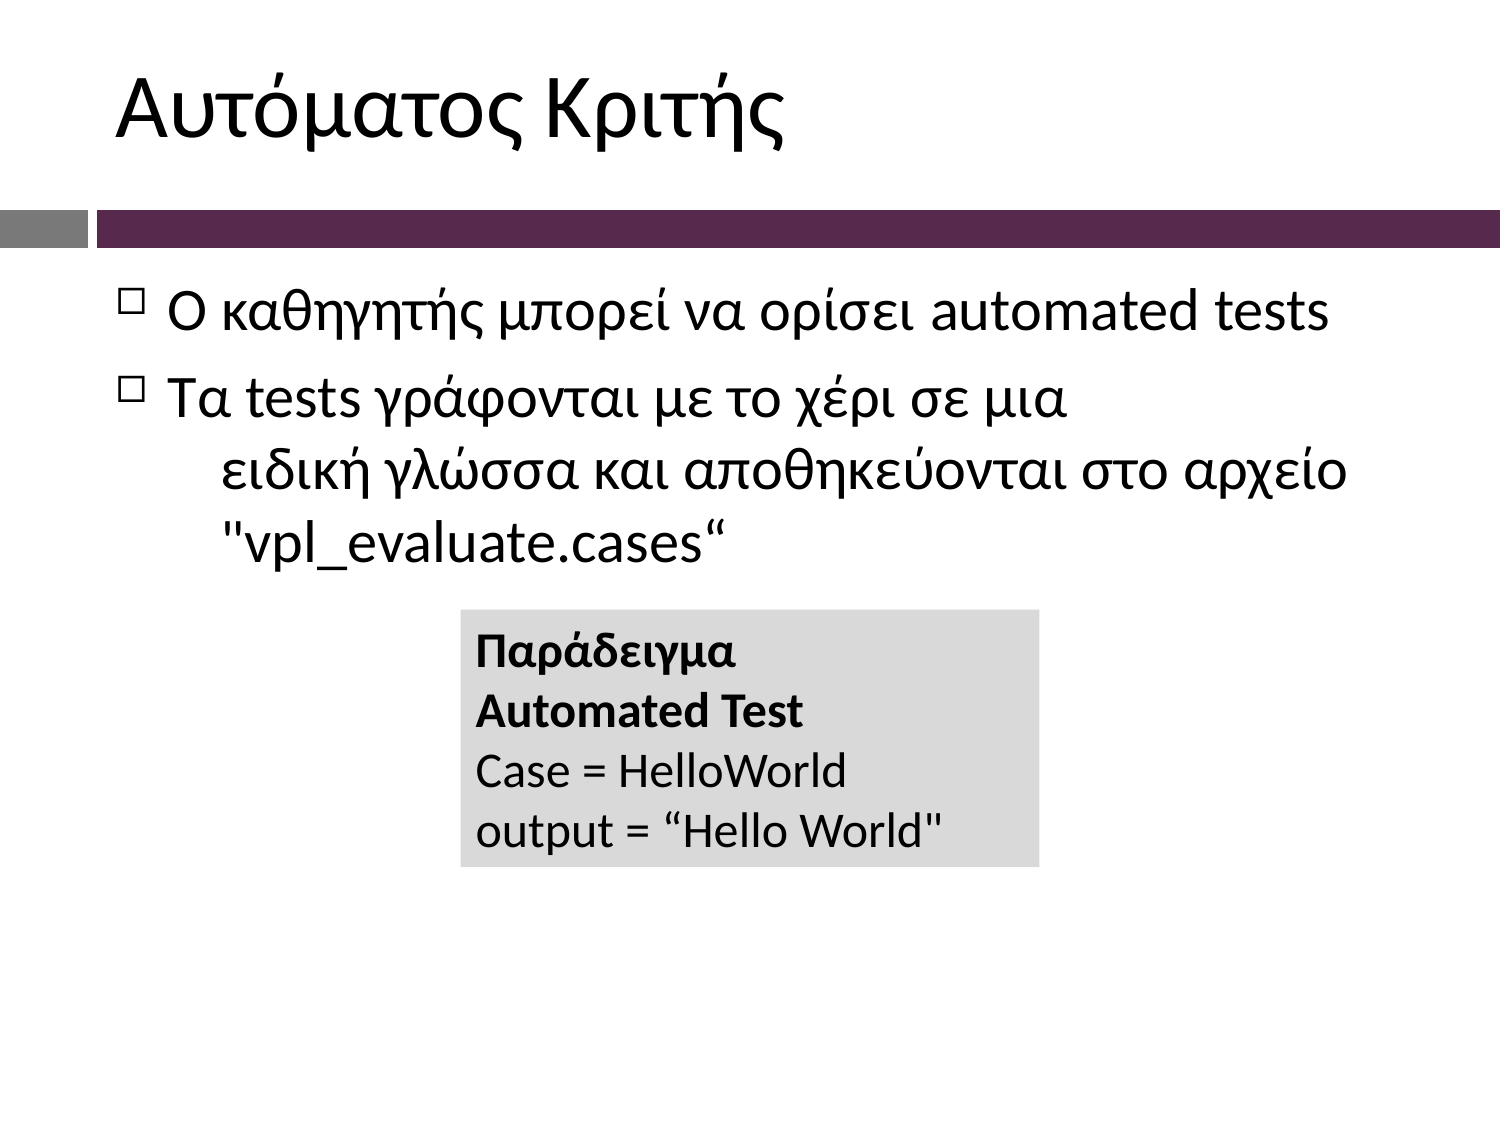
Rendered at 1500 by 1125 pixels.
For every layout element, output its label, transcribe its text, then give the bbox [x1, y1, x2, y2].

text_box Παράδειγμα Automated Test Case = HelloWorld output = “Hello World" [460, 609, 1040, 868]
list Ο καθηγητής μπορεί να ορίσει automated tests Τα tests γράφονται με το χέρι σε μια ειδική γλώσσα και αποθηκεύονται στο αρχείο "vpl_evaluate.cases“ [100, 262, 1438, 1000]
title Αυτόματος Κριτής [100, 19, 1438, 182]
